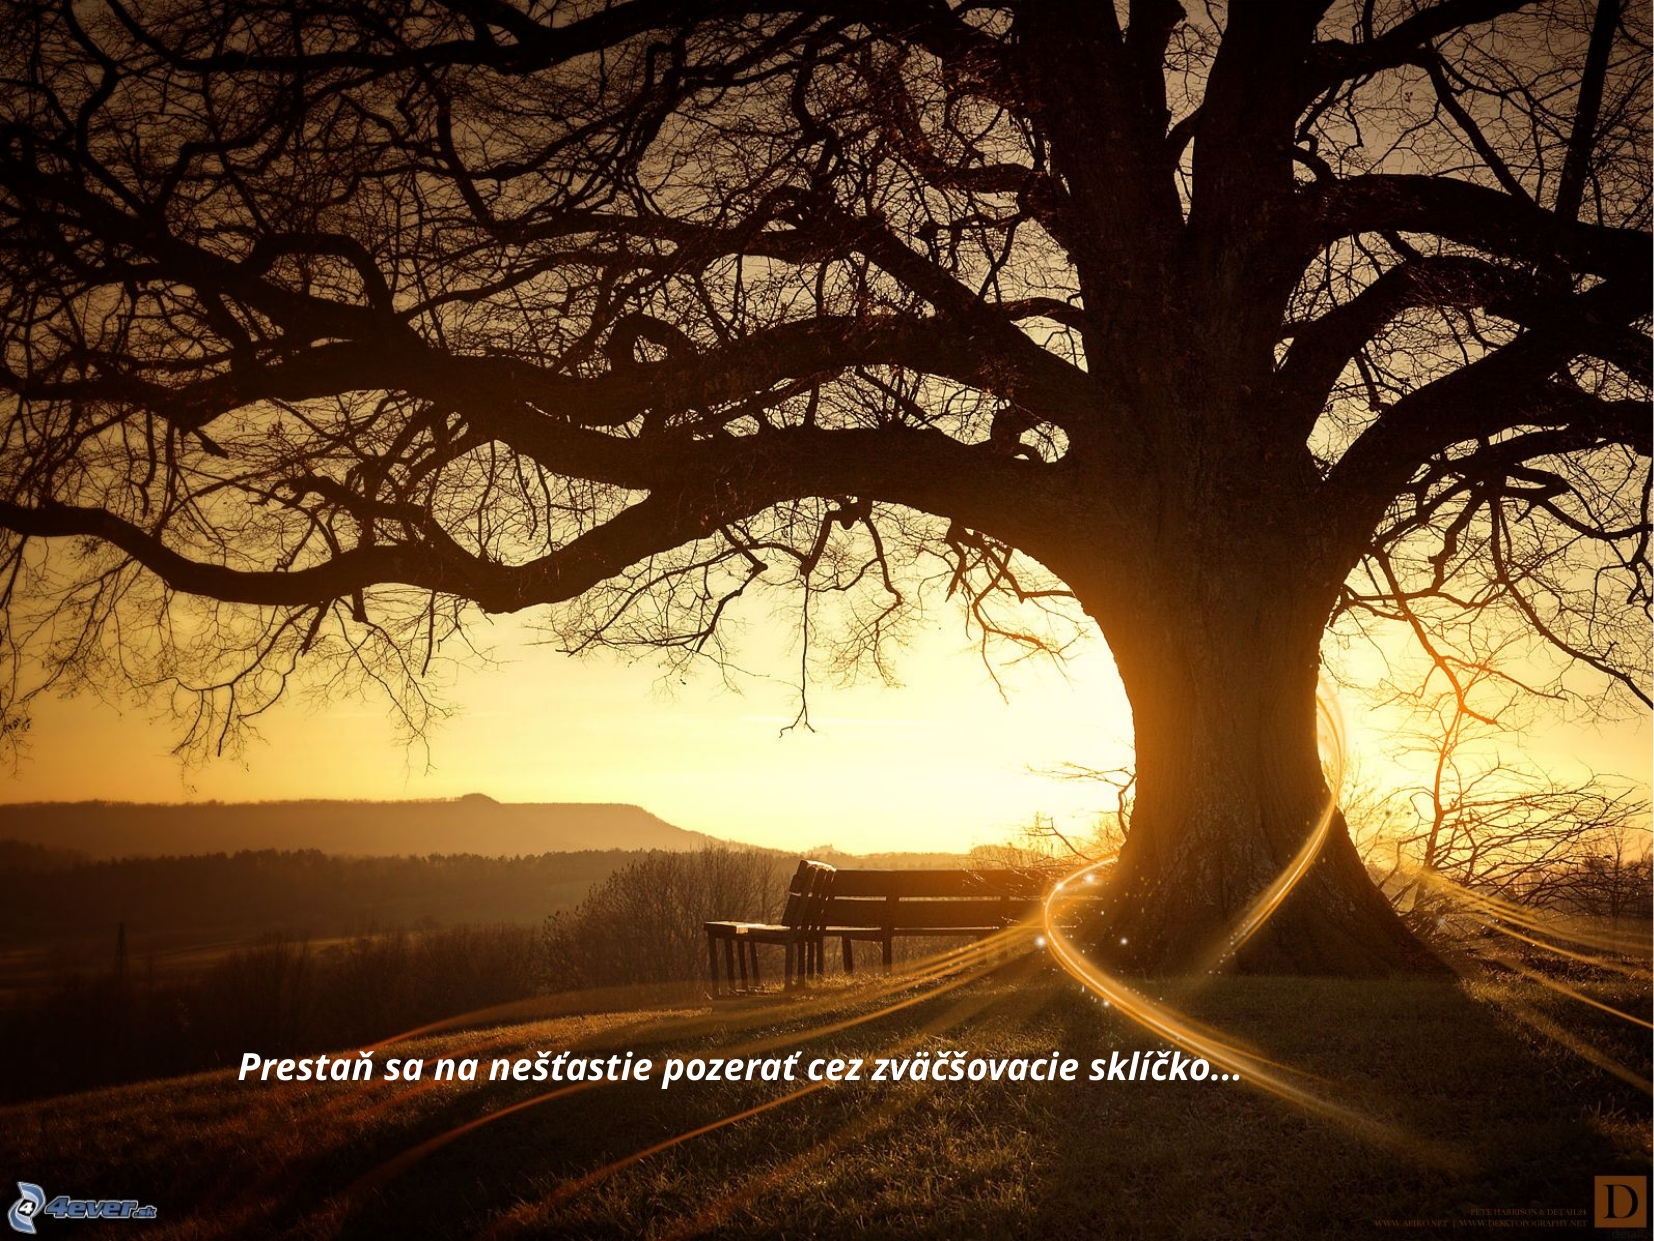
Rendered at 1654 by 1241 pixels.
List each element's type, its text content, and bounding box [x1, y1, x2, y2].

picture [0, 0, 1654, 1241]
text_box Prestaň sa na nešťastie pozerať cez zväčšovacie sklíčko... [88, 1033, 1447, 1101]
